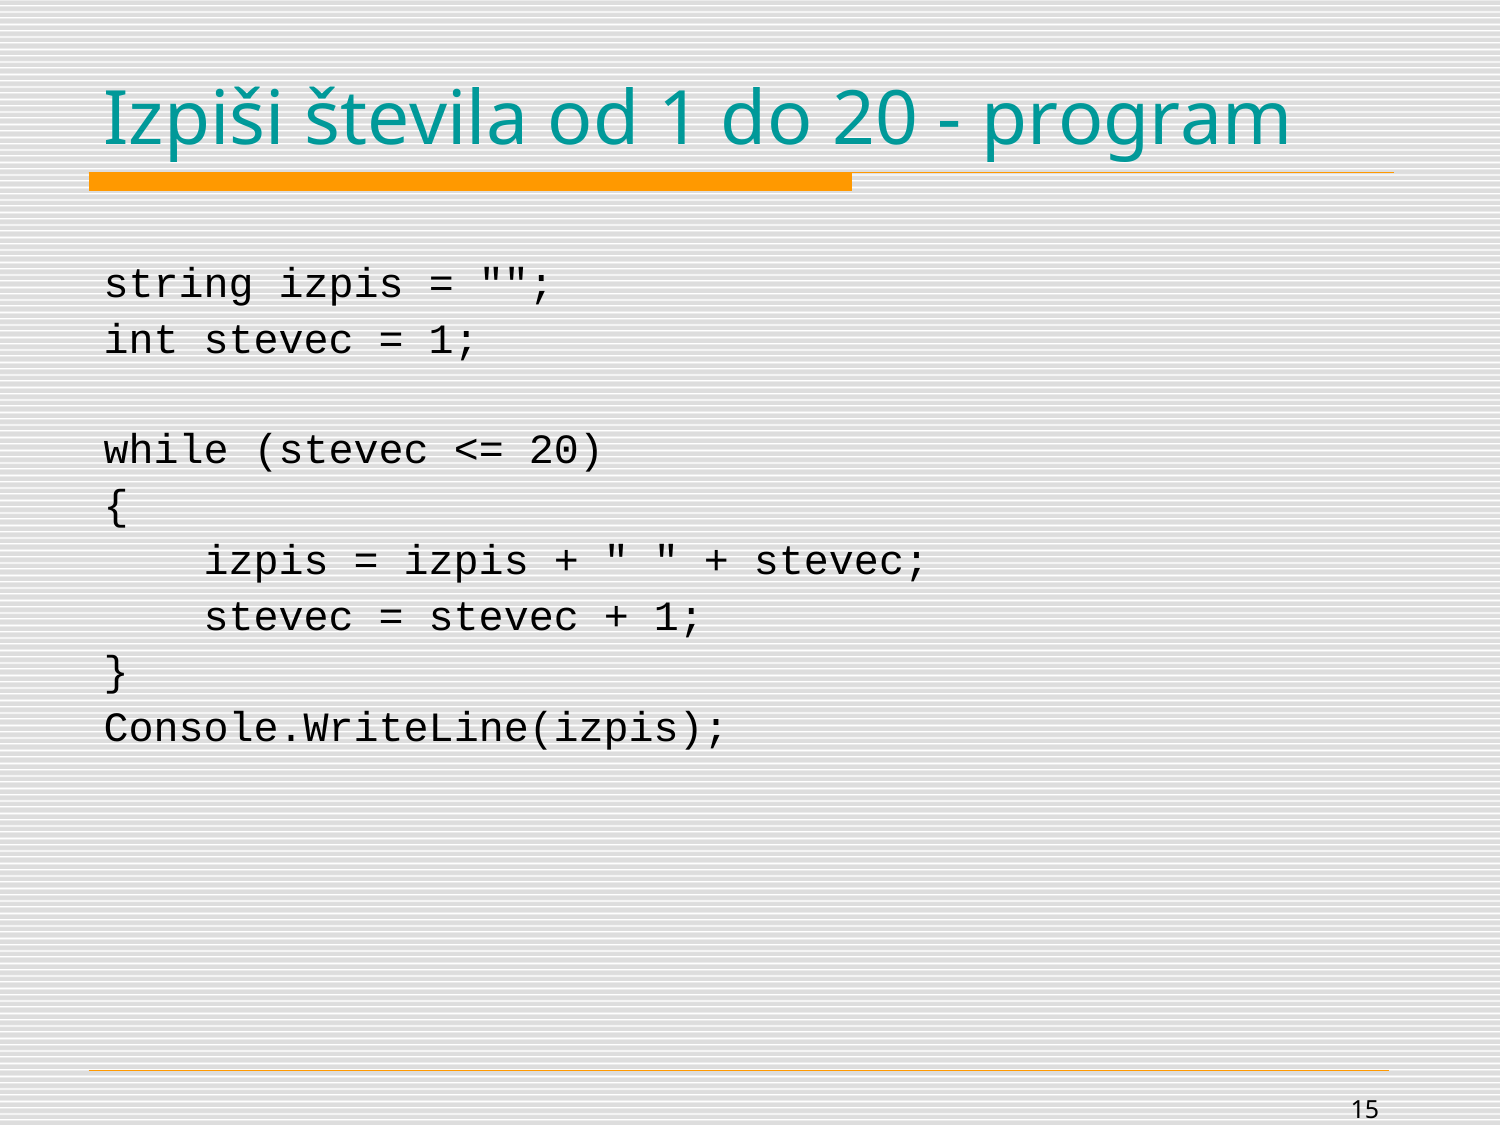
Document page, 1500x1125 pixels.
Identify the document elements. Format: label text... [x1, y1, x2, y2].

list string izpis = ""; int stevec = 1; while (stevec <= 20) { izpis = izpis + " " + stevec; stevec = stevec + 1; } Console.WriteLine(izpis); [88, 196, 1401, 1059]
text_box <number> [1068, 1085, 1394, 1125]
picture [0, 0, 1500, 1125]
title Izpiši števila od 1 do 20 - program [88, 54, 1401, 167]
